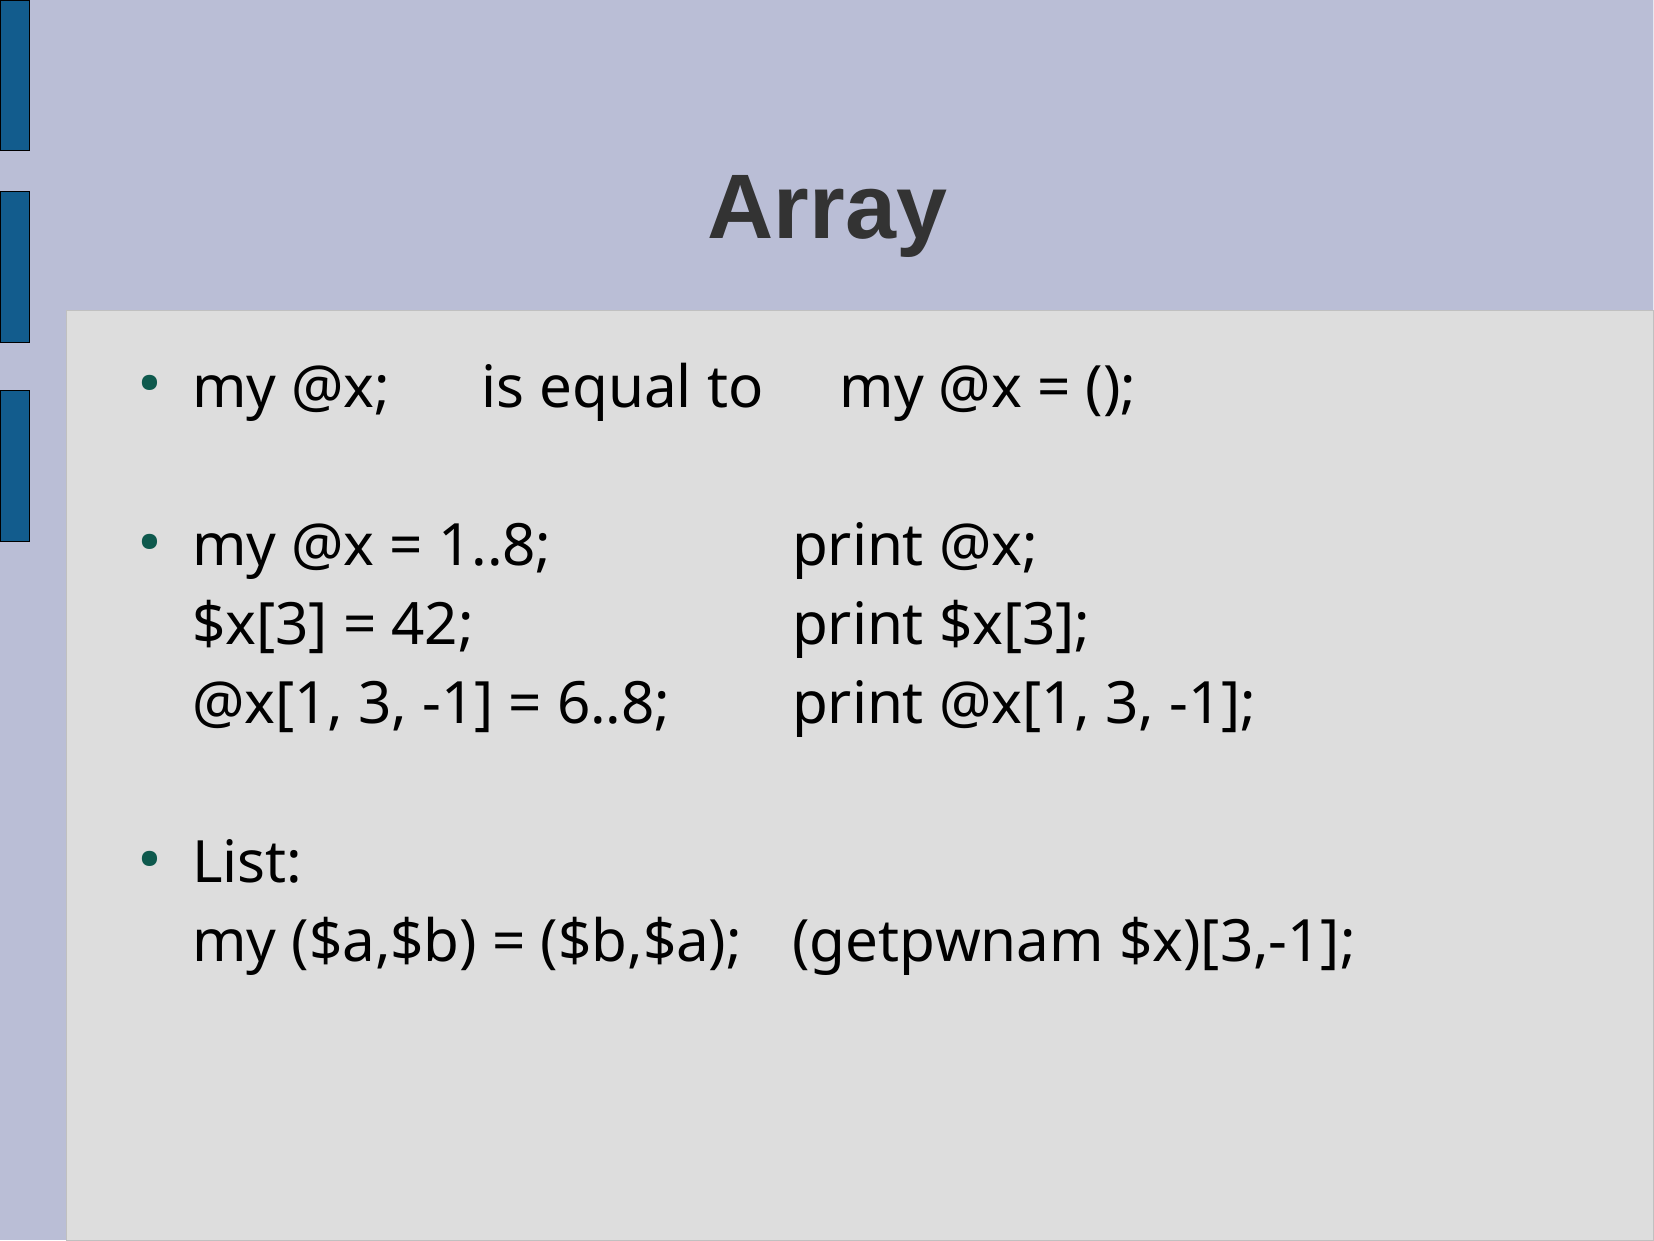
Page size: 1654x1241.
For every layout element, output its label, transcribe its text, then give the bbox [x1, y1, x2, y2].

list my @x; is equal to my @x = (); my @x = 1..8; print @x; $x[3] = 42; print $x[3]; @x[1, 3, -1] = 6..8; print @x[1, 3, -1]; List: my ($a,$b) = ($b,$a); (getpwnam $x)[3,-1]; [121, 344, 1534, 1127]
title Array [121, 102, 1534, 311]
